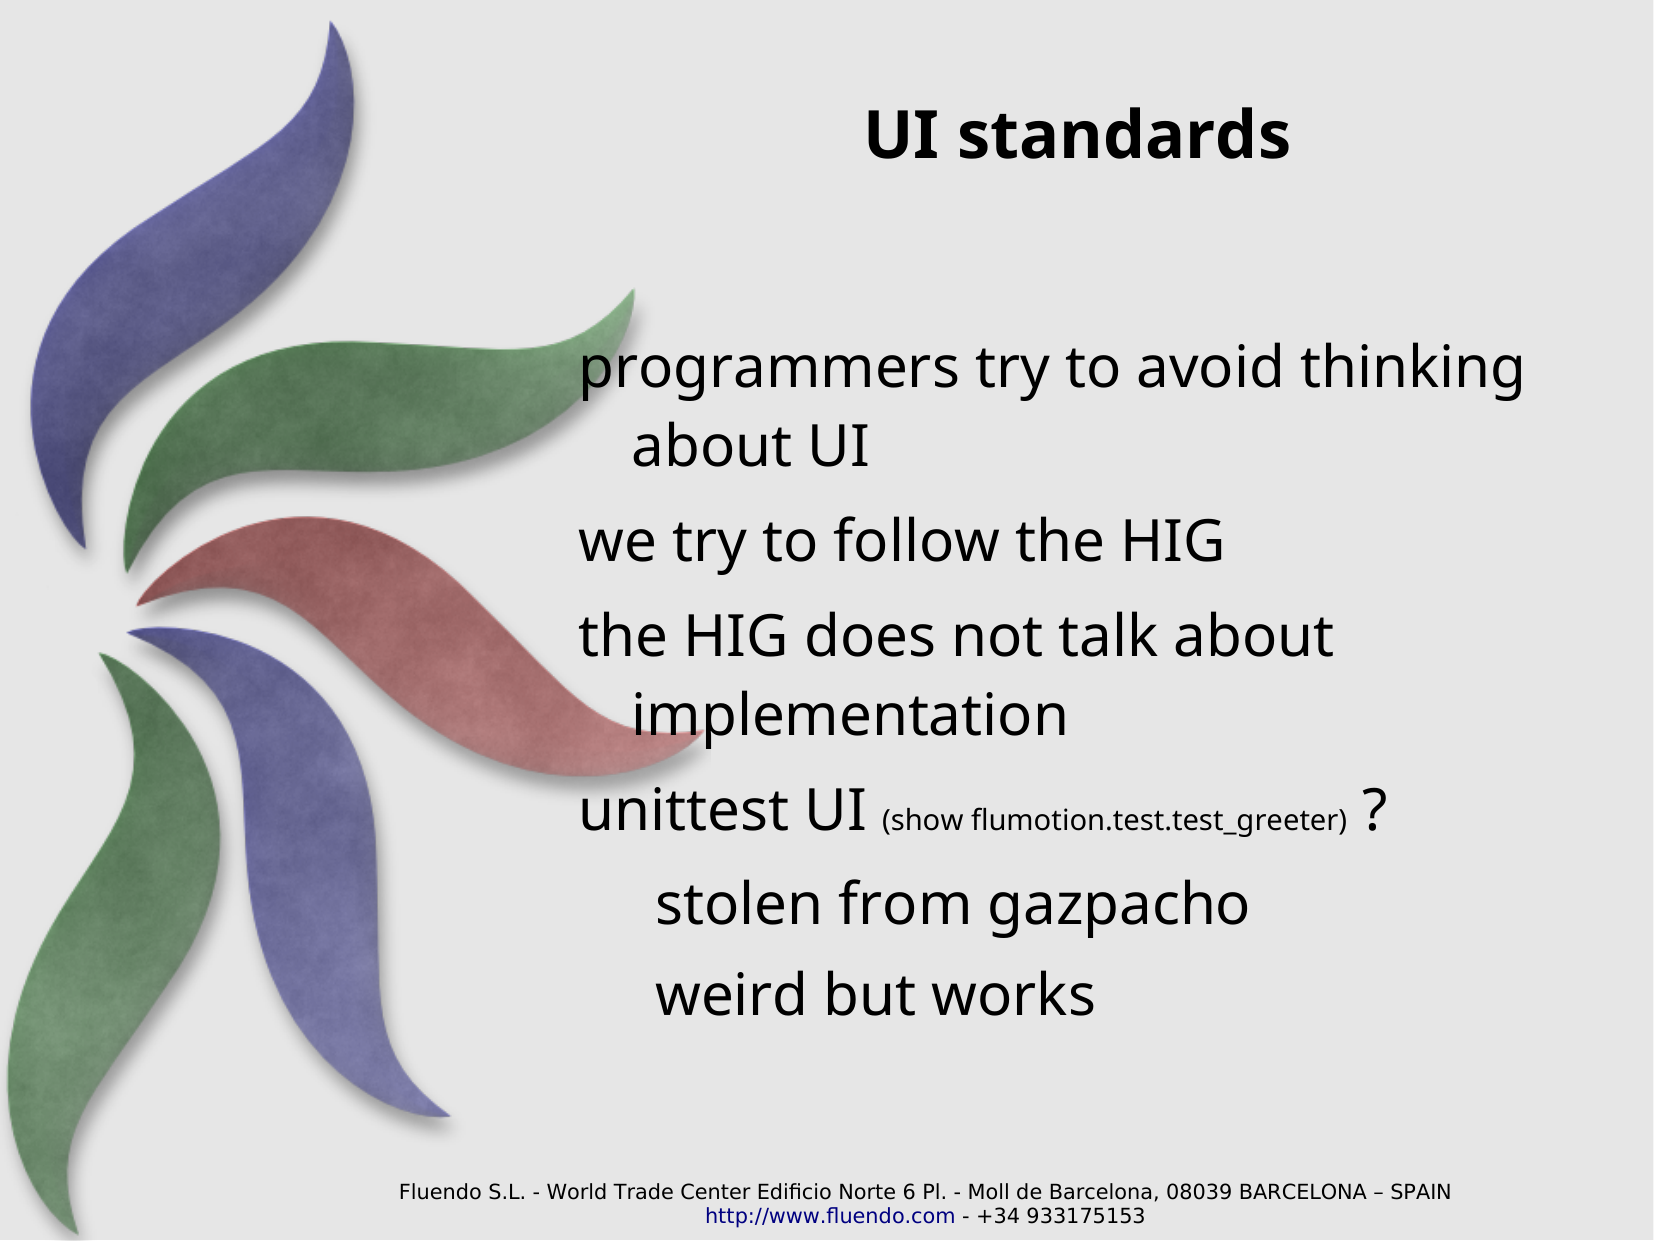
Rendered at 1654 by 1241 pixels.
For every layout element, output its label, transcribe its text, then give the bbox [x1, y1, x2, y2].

title UI standards [560, 58, 1595, 207]
list programmers try to avoid thinking about UI we try to follow the HIG the HIG does not talk about implementation unittest UI (show flumotion.test.test_greeter) ? stolen from gazpacho weird but works [560, 236, 1595, 1123]
picture [0, 0, 711, 1241]
